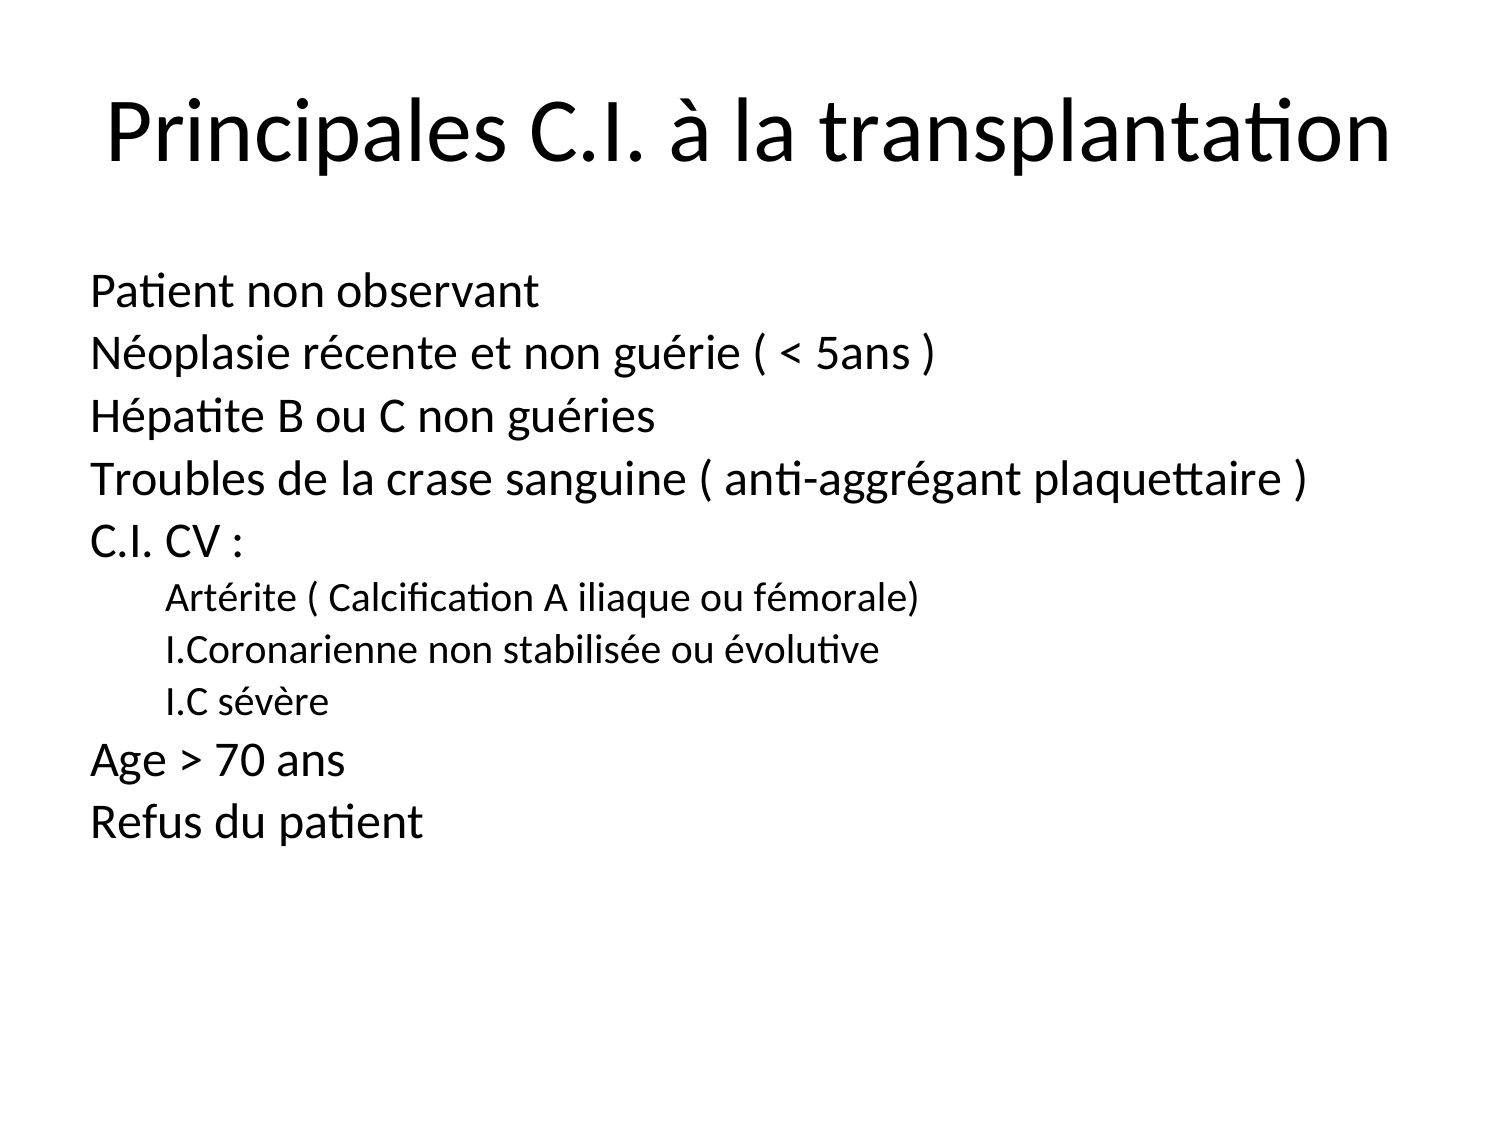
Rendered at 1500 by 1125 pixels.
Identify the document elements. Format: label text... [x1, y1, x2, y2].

list Patient non observant Néoplasie récente et non guérie ( < 5ans ) Hépatite B ou C non guéries Troubles de la crase sanguine ( anti-aggrégant plaquettaire ) C.I. CV : Artérite ( Calcification A iliaque ou fémorale) I.Coronarienne non stabilisée ou évolutive I.C sévère Age > 70 ans Refus du patient [75, 262, 1426, 1006]
title Principales C.I. à la transplantation [75, 45, 1426, 233]
